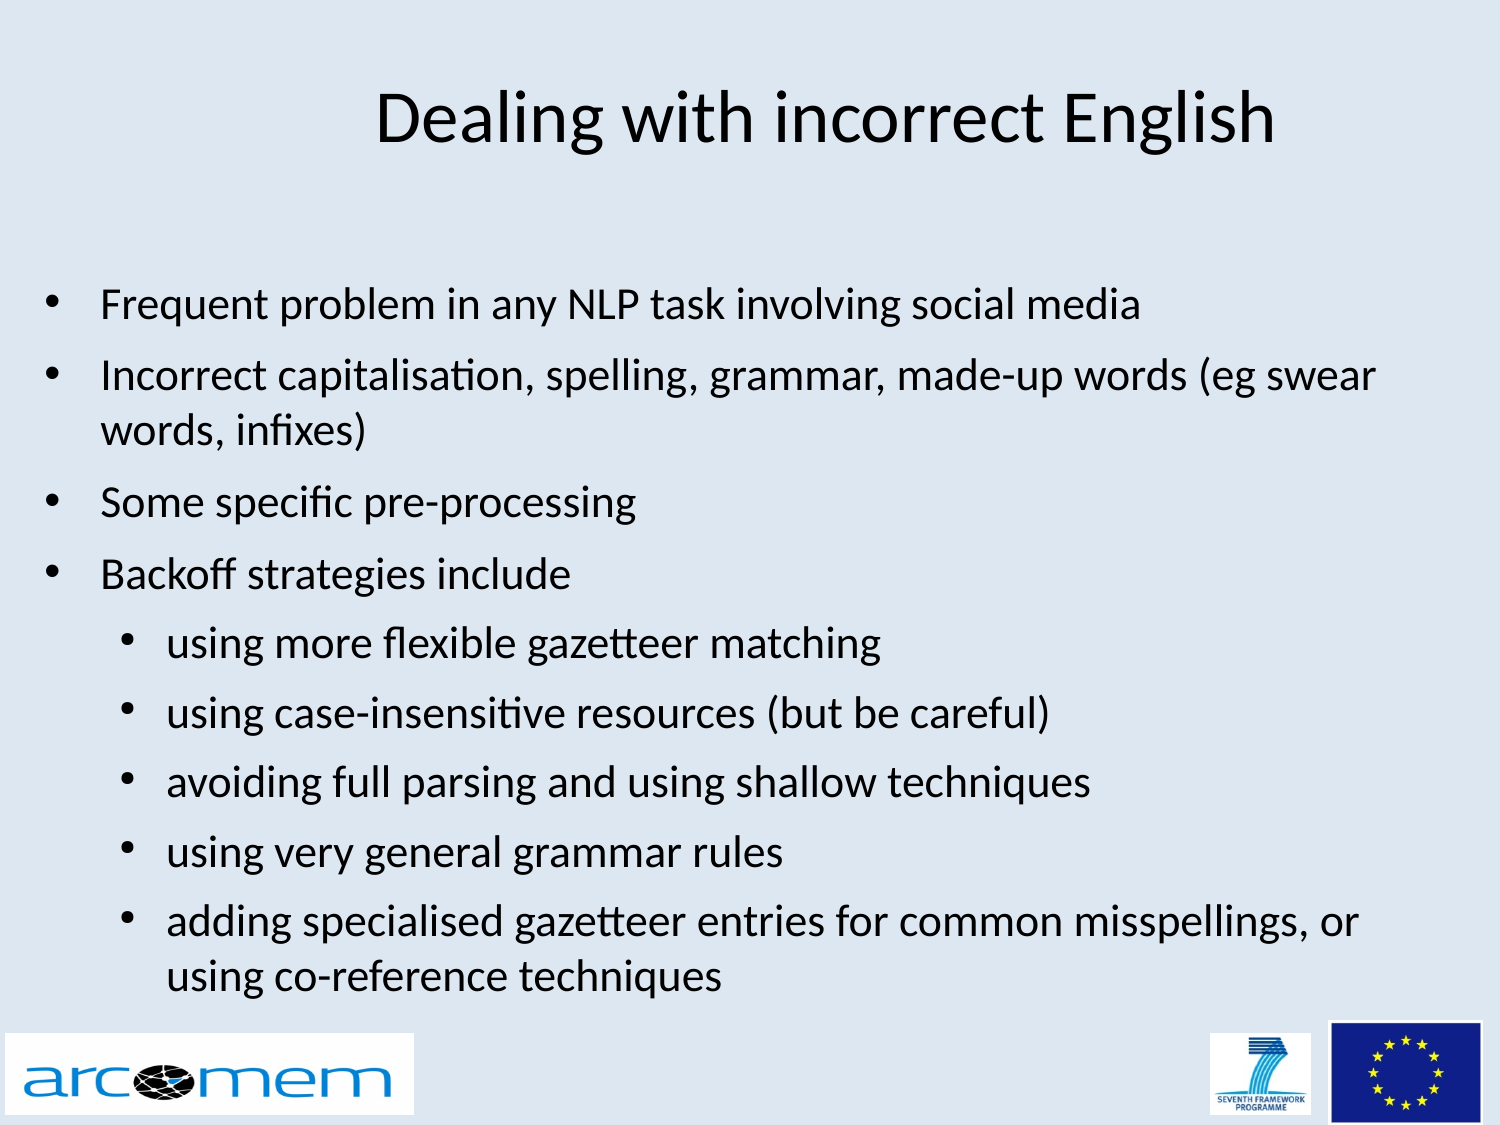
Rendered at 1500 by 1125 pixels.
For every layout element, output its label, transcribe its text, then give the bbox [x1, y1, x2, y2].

list Frequent problem in any NLP task involving social media Incorrect capitalisation, spelling, grammar, made-up words (eg swear words, infixes) Some specific pre-processing Backoff strategies include using more flexible gazetteer matching using case-insensitive resources (but be careful) avoiding full parsing and using shallow techniques using very general grammar rules adding specialised gazetteer entries for common misspellings, or using co-reference techniques [29, 265, 1477, 1024]
picture [1328, 1020, 1483, 1125]
picture [1210, 1033, 1311, 1115]
picture [5, 1033, 414, 1115]
title Dealing with incorrect English [206, 11, 1447, 215]
